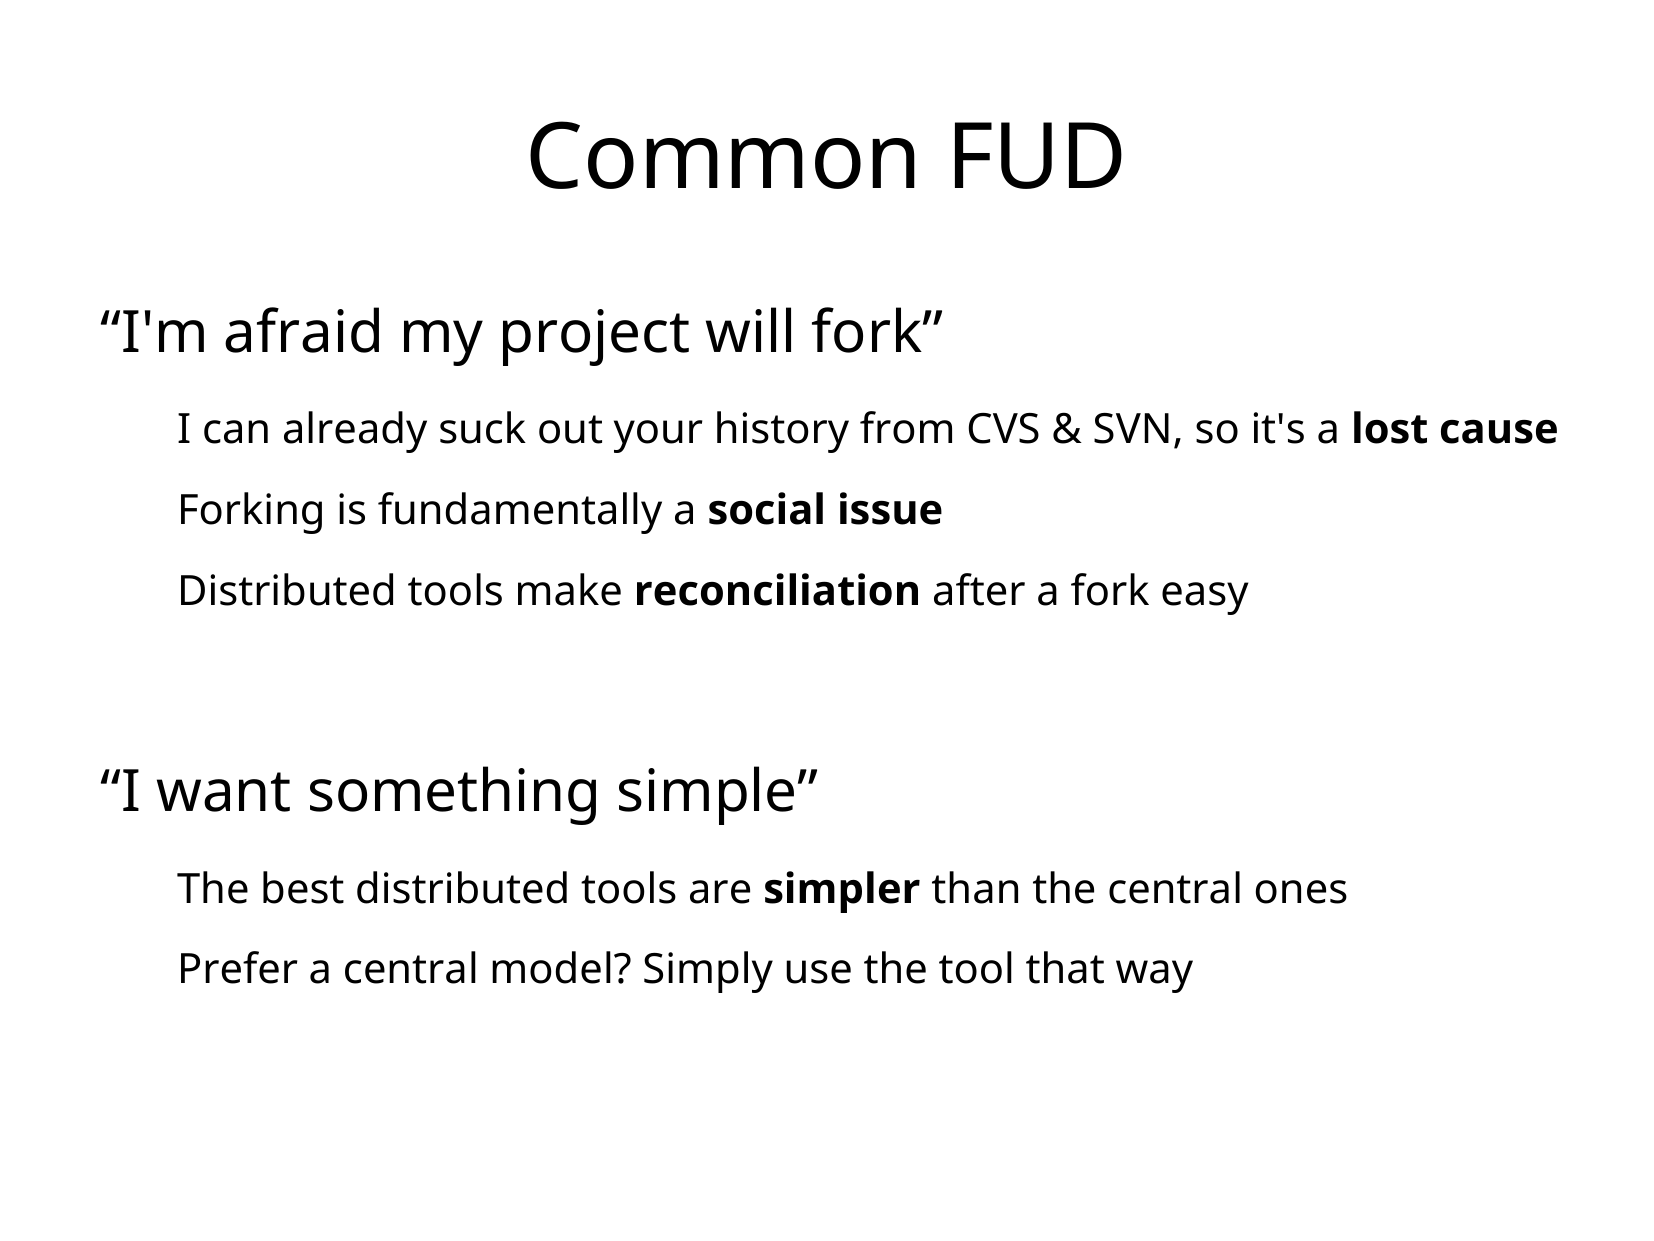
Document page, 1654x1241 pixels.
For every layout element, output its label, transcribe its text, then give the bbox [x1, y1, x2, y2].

title Common FUD [82, 49, 1571, 257]
list “I'm afraid my project will fork” I can already suck out your history from CVS & SVN, so it's a lost cause Forking is fundamentally a social issue Distributed tools make reconciliation after a fork easy “I want something simple” The best distributed tools are simpler than the central ones Prefer a central model? Simply use the tool that way [82, 290, 1571, 1109]
